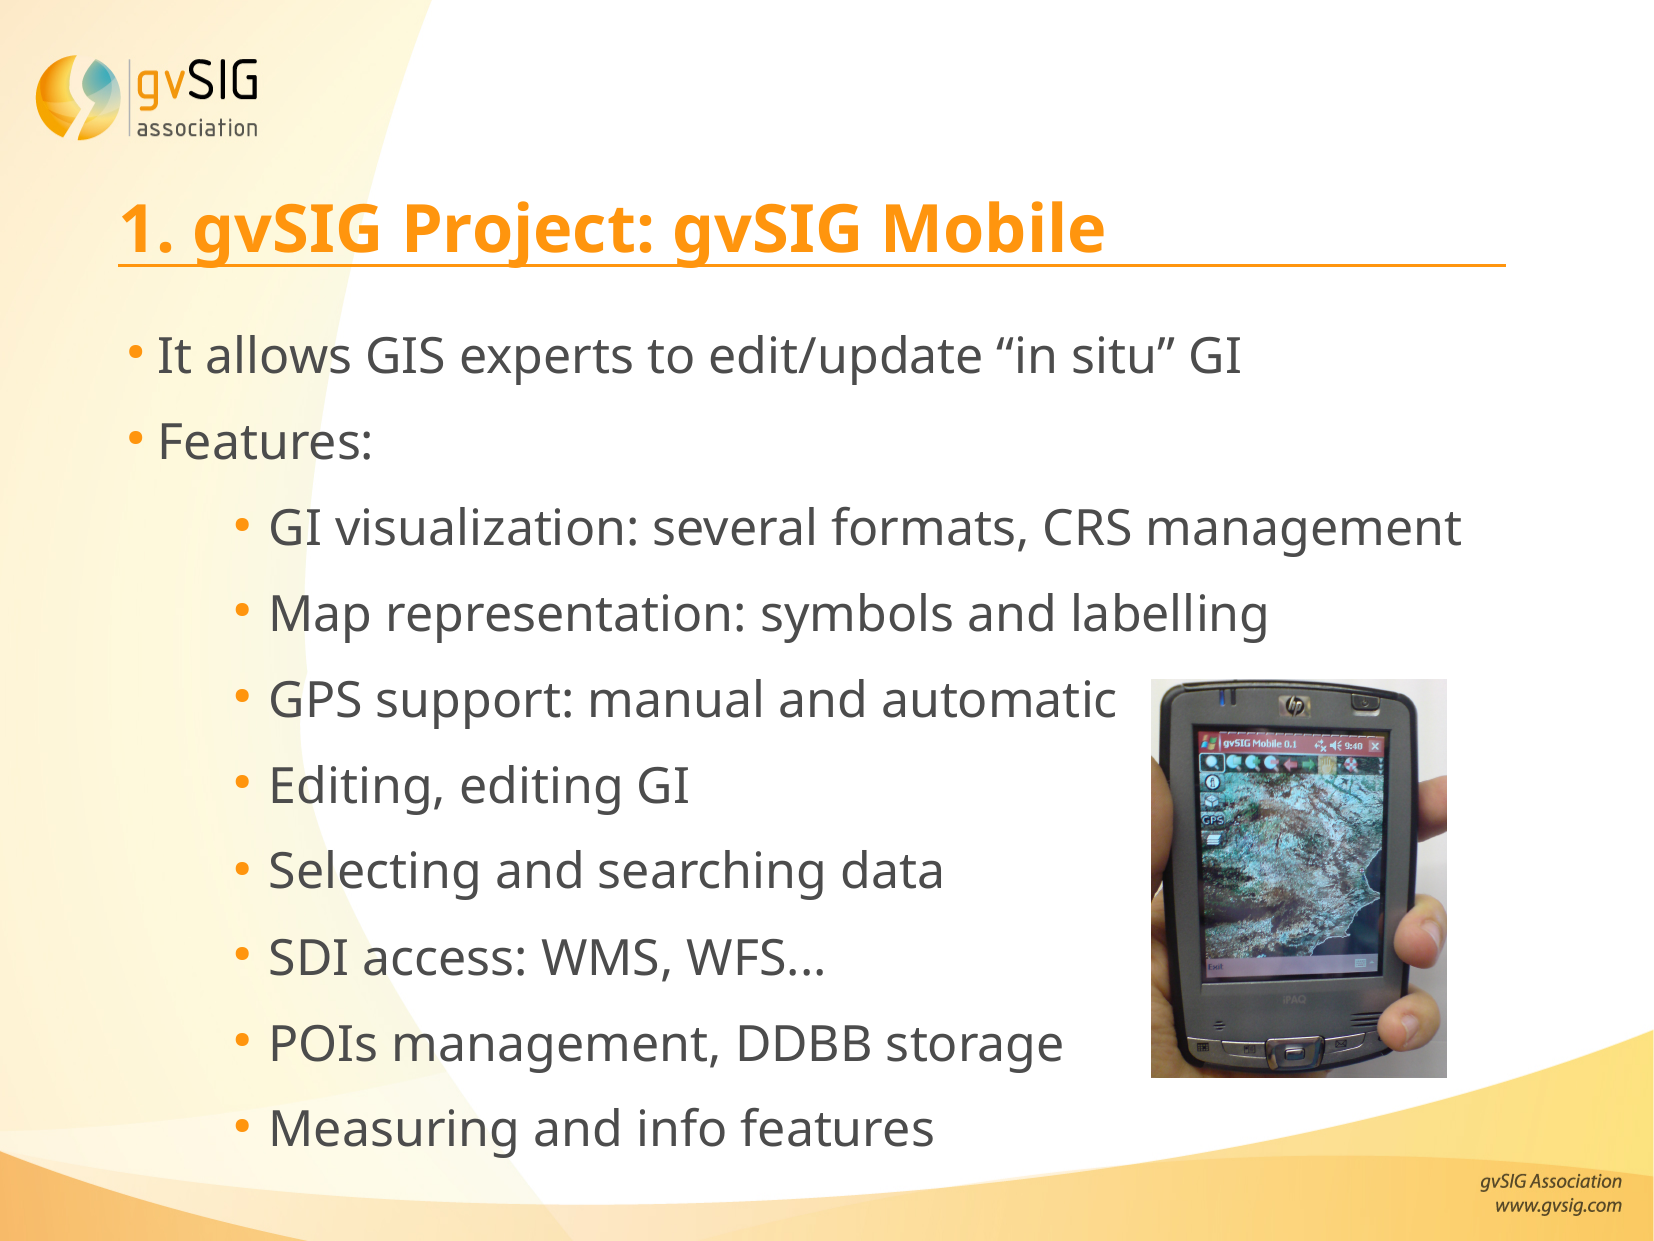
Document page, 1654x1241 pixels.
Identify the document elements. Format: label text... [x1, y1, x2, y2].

text_box It allows GIS experts to edit/update “in situ” GI Features: GI visualization: several formats, CRS management Map representation: symbols and labelling GPS support: manual and automatic Editing, editing GI Selecting and searching data SDI access: WMS, WFS... POIs management, DDBB storage Measuring and info features [112, 312, 1577, 1069]
picture [0, 0, 1654, 1241]
title 1. gvSIG Project: gvSIG Mobile [118, 177, 1607, 276]
